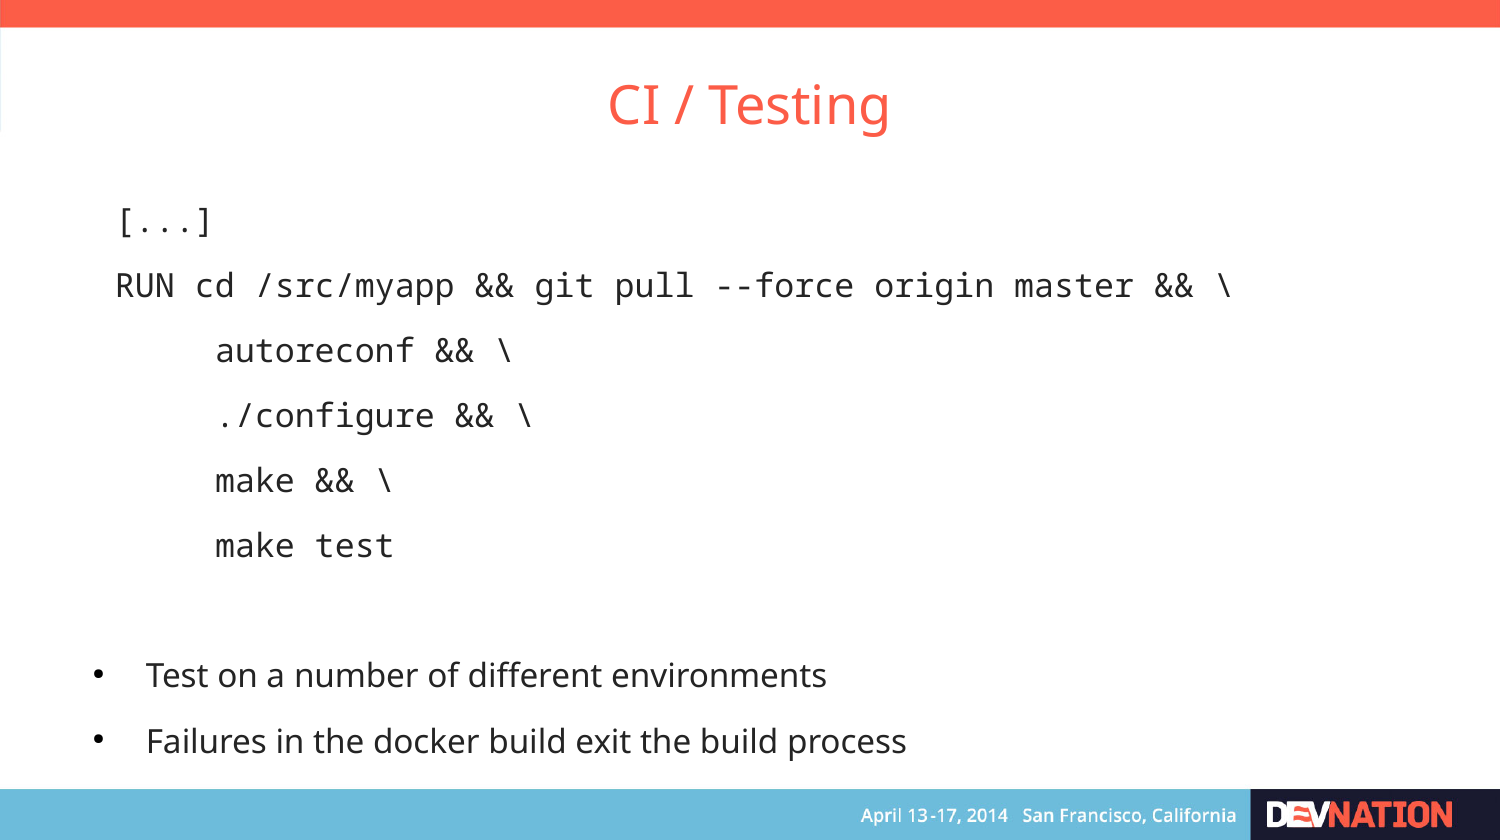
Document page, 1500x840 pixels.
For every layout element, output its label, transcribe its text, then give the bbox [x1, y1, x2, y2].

title CI / Testing [74, 33, 1425, 174]
picture [0, 0, 1500, 840]
list [...] RUN cd /src/myapp && git pull --force origin master && \ autoreconf && \ ./configure && \ make && \ make test Test on a number of different environments Failures in the docker build exit the build process [74, 196, 1425, 751]
